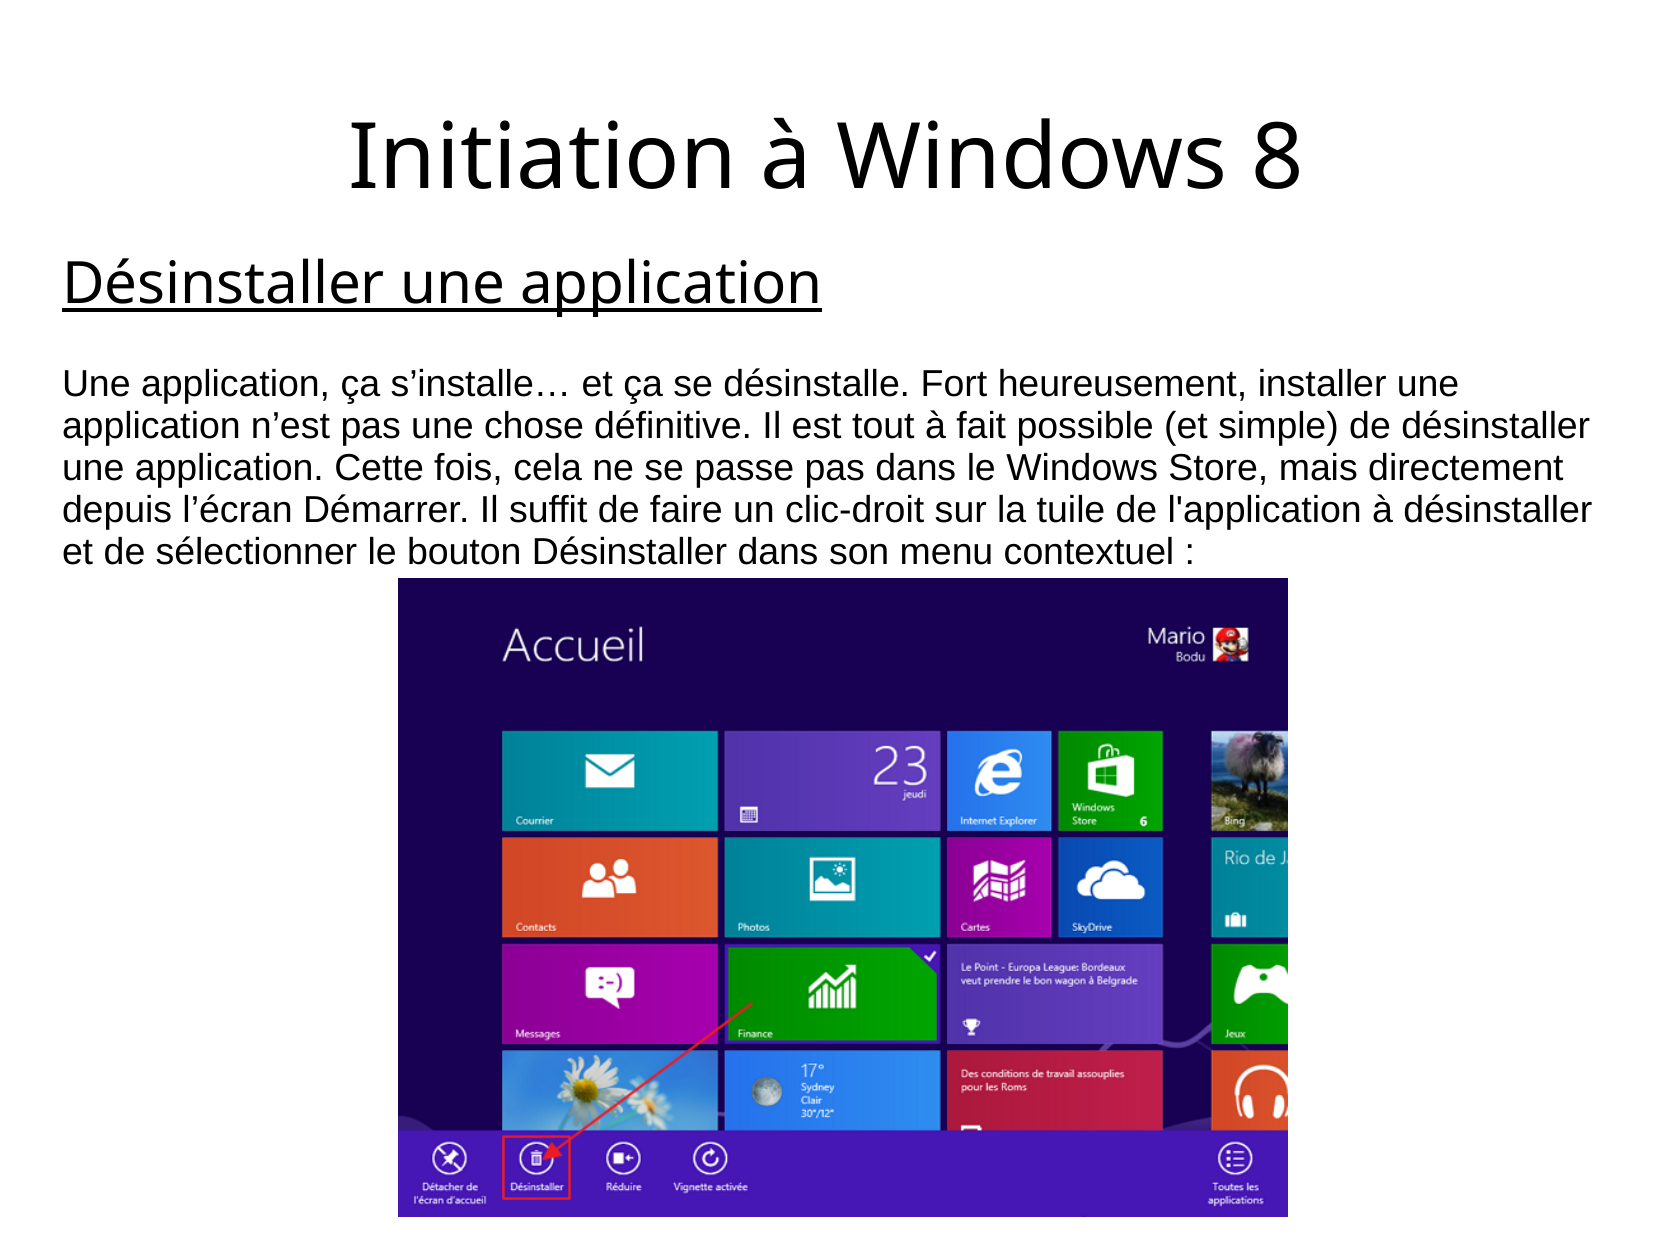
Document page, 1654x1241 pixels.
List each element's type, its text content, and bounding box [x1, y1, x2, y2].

title Initiation à Windows 8 [82, 49, 1571, 233]
text_box Désinstaller une application Une application, ça s’installe… et ça se désinstalle. Fort heureusement, installer une application n’est pas une chose définitive. Il est tout à fait possible (et simple) de désinstaller une application. Cette fois, cela ne se passe pas dans le Windows Store, mais directement depuis l’écran Démarrer. Il suffit de faire un clic-droit sur la tuile de l'application à désinstaller et de sélectionner le bouton Désinstaller dans son menu contextuel : [47, 233, 1630, 567]
picture [398, 578, 1288, 1217]
